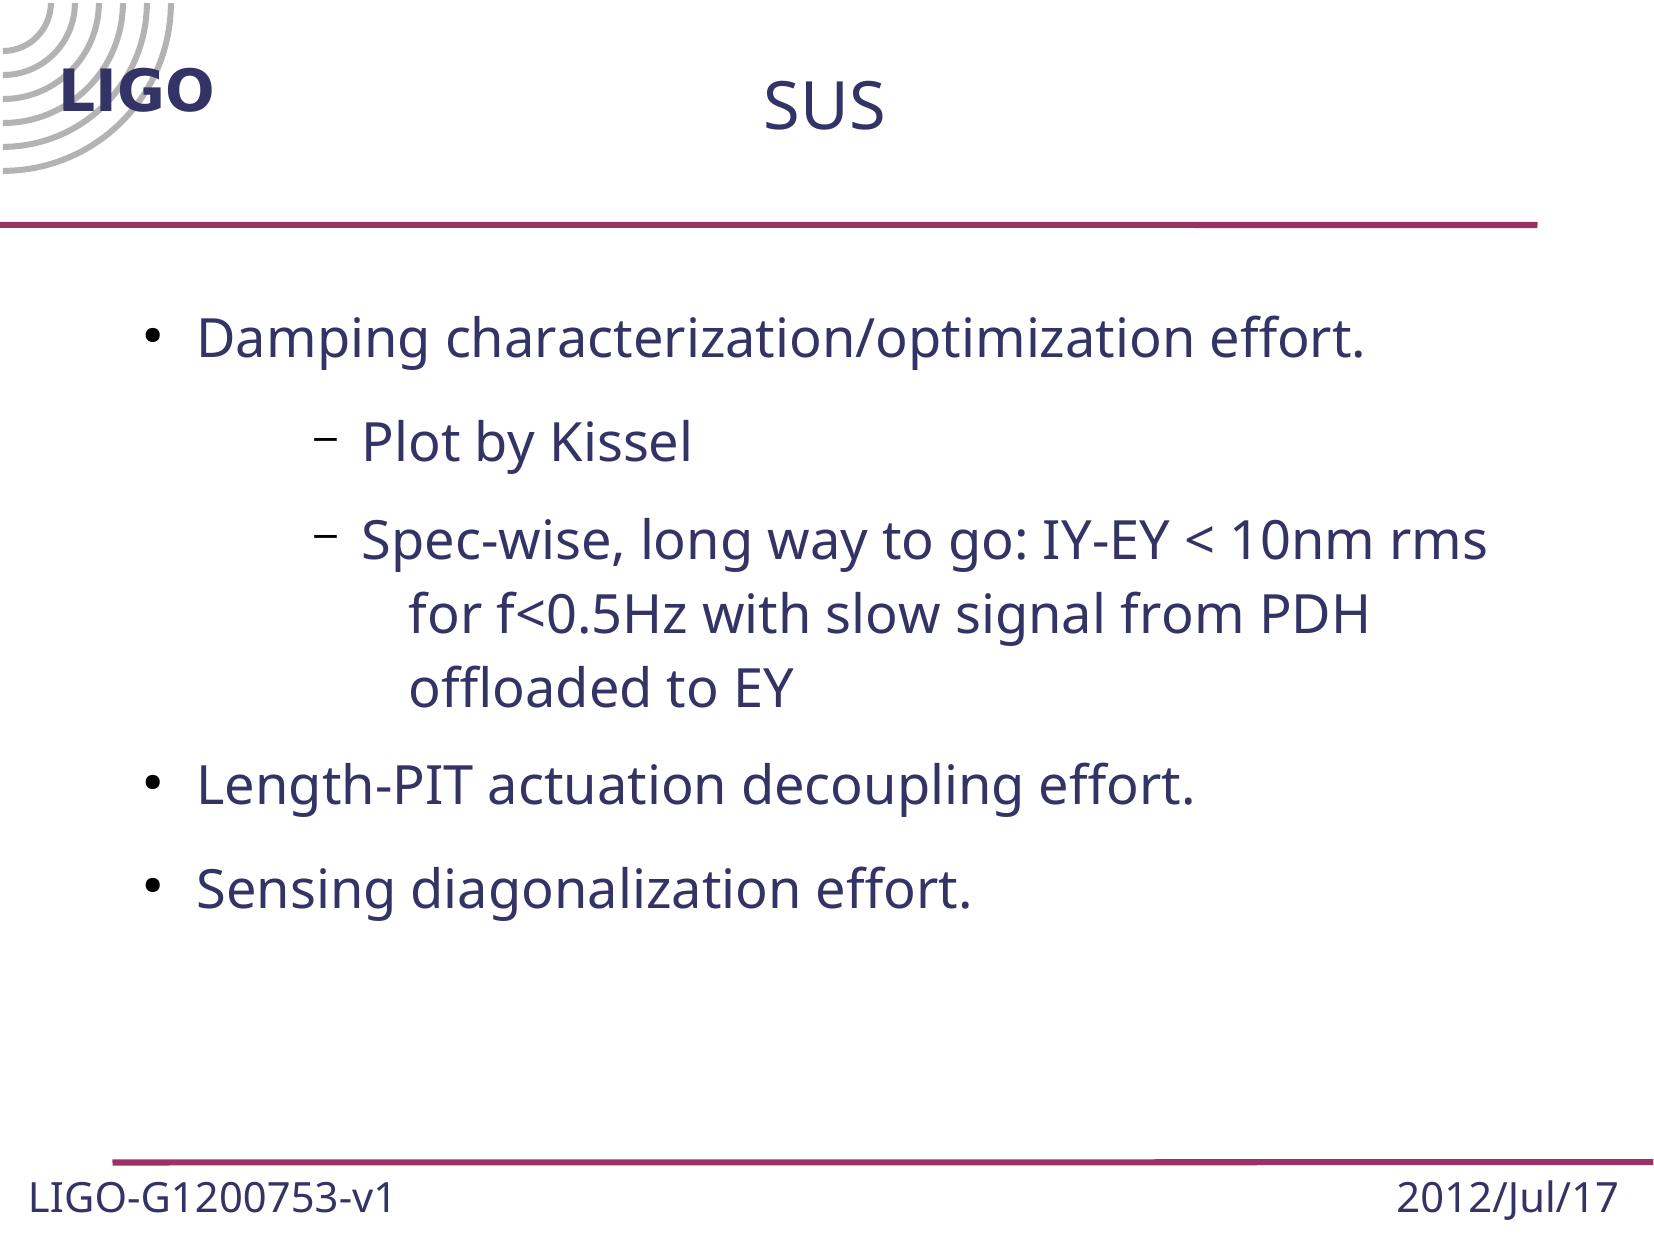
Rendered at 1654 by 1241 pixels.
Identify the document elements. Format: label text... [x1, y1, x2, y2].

list Damping characterization/optimization effort. Plot by Kissel Spec-wise, long way to go: IY-EY < 10nm rms for f<0.5Hz with slow signal from PDH offloaded to EY Length-PIT actuation decoupling effort. Sensing diagonalization effort. [125, 300, 1538, 1020]
title SUS [187, 0, 1463, 208]
